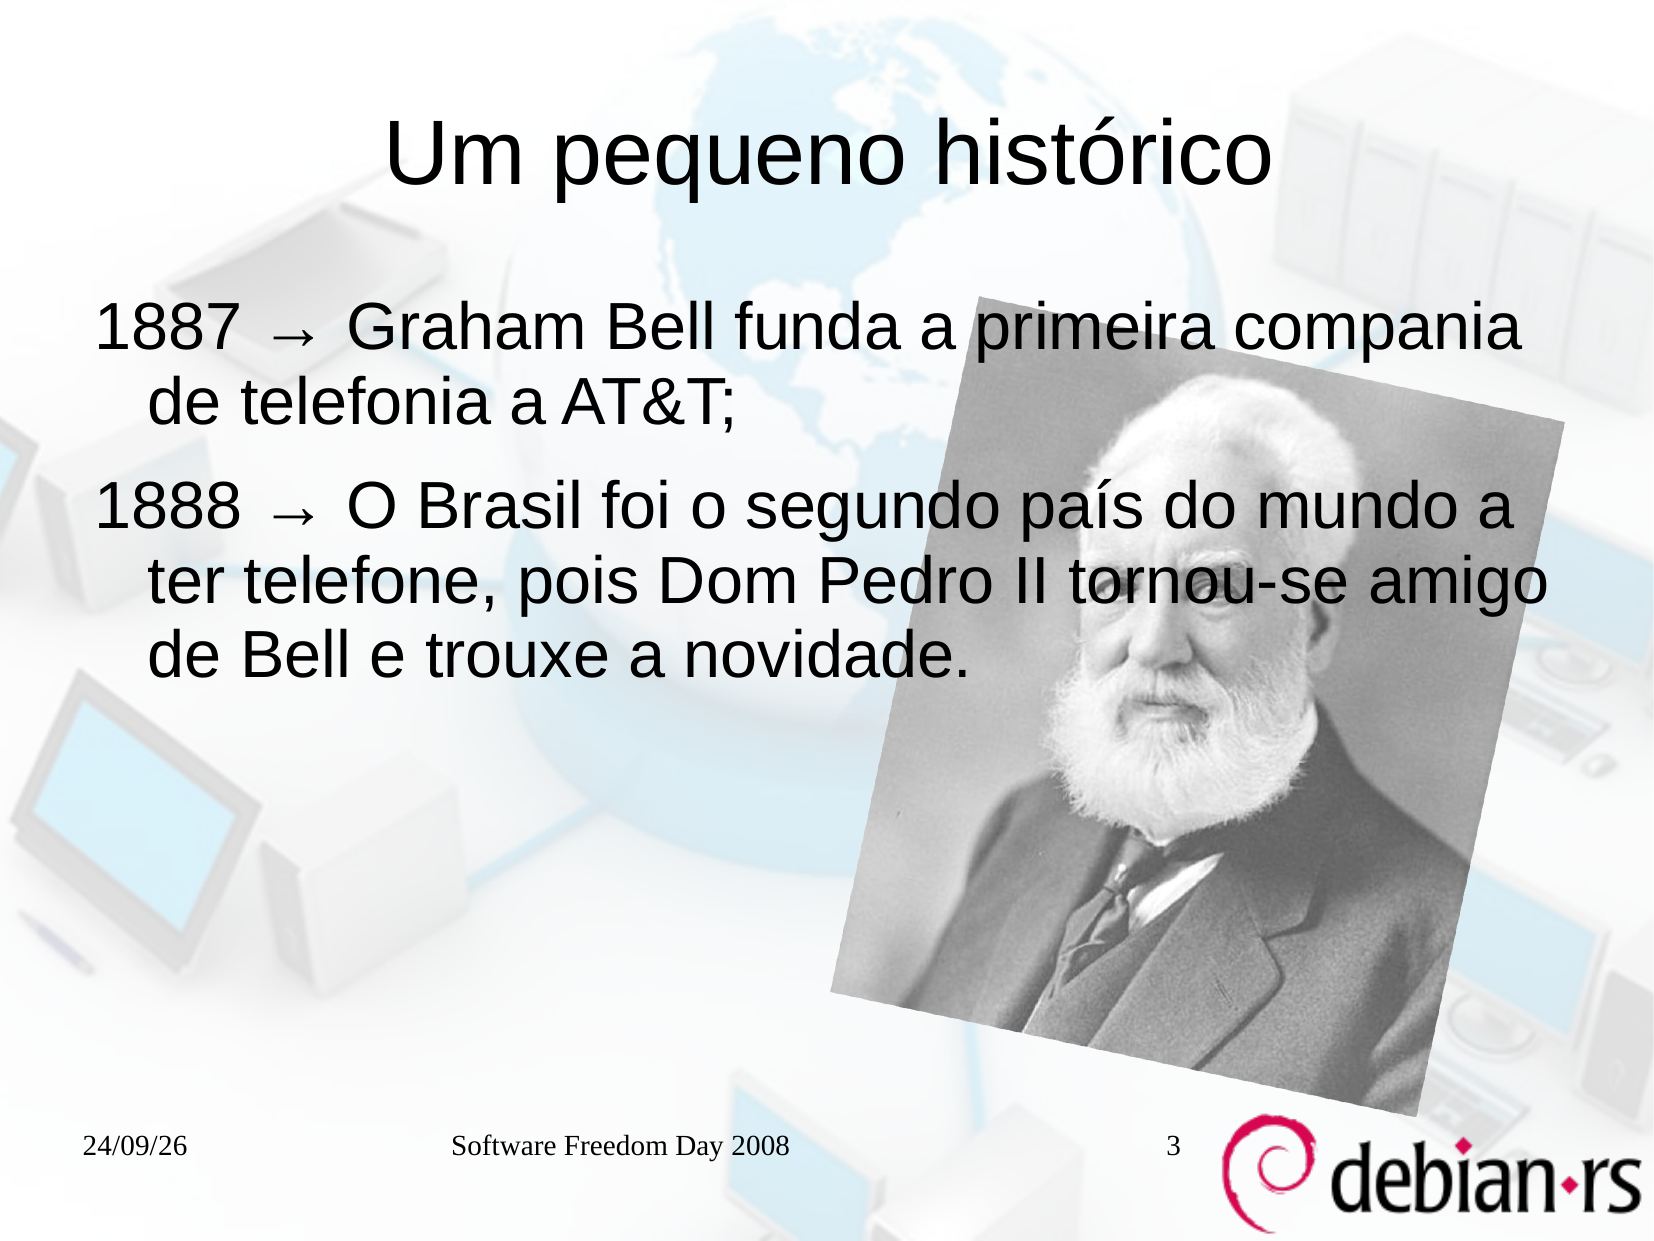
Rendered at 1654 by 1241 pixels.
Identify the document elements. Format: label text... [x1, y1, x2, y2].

list 1887 → Graham Bell funda a primeira compania de telefonia a AT&T; 1888 → O Brasil foi o segundo país do mundo a ter telefone, pois Dom Pedro II tornou-se amigo de Bell e trouxe a novidade. [76, 288, 1565, 1093]
picture [0, 0, 1654, 1241]
title Um pequeno histórico [88, 56, 1571, 250]
